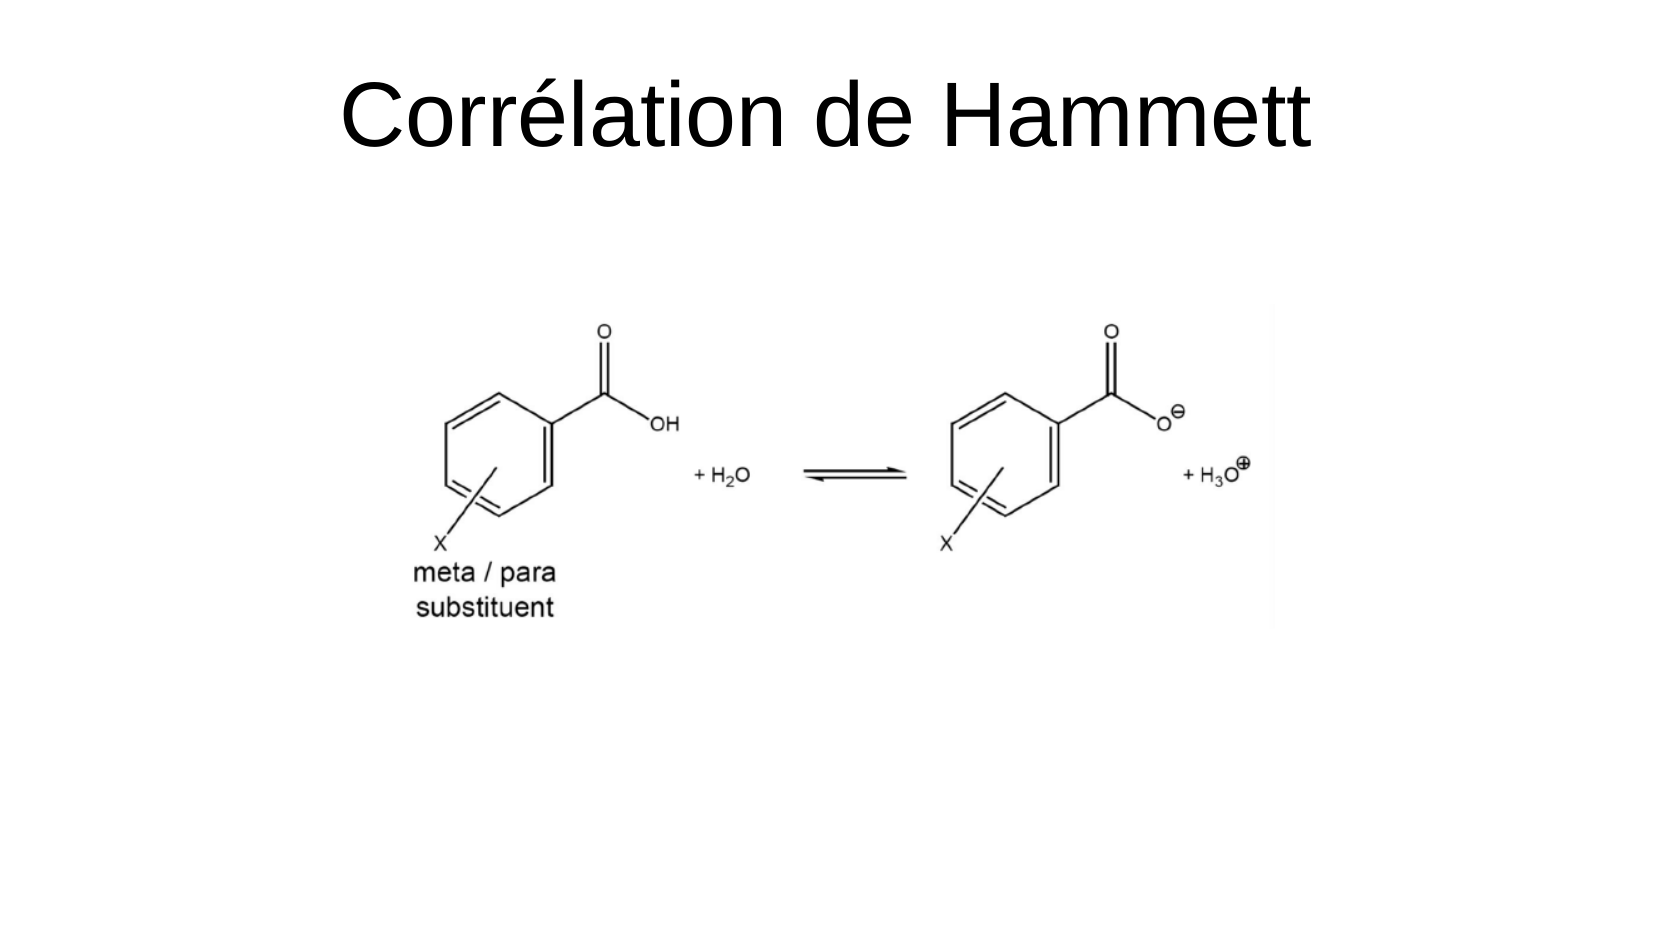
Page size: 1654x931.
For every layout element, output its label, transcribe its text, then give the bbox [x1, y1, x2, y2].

picture [348, 304, 1316, 631]
title Corrélation de Hammett [82, 37, 1571, 193]
